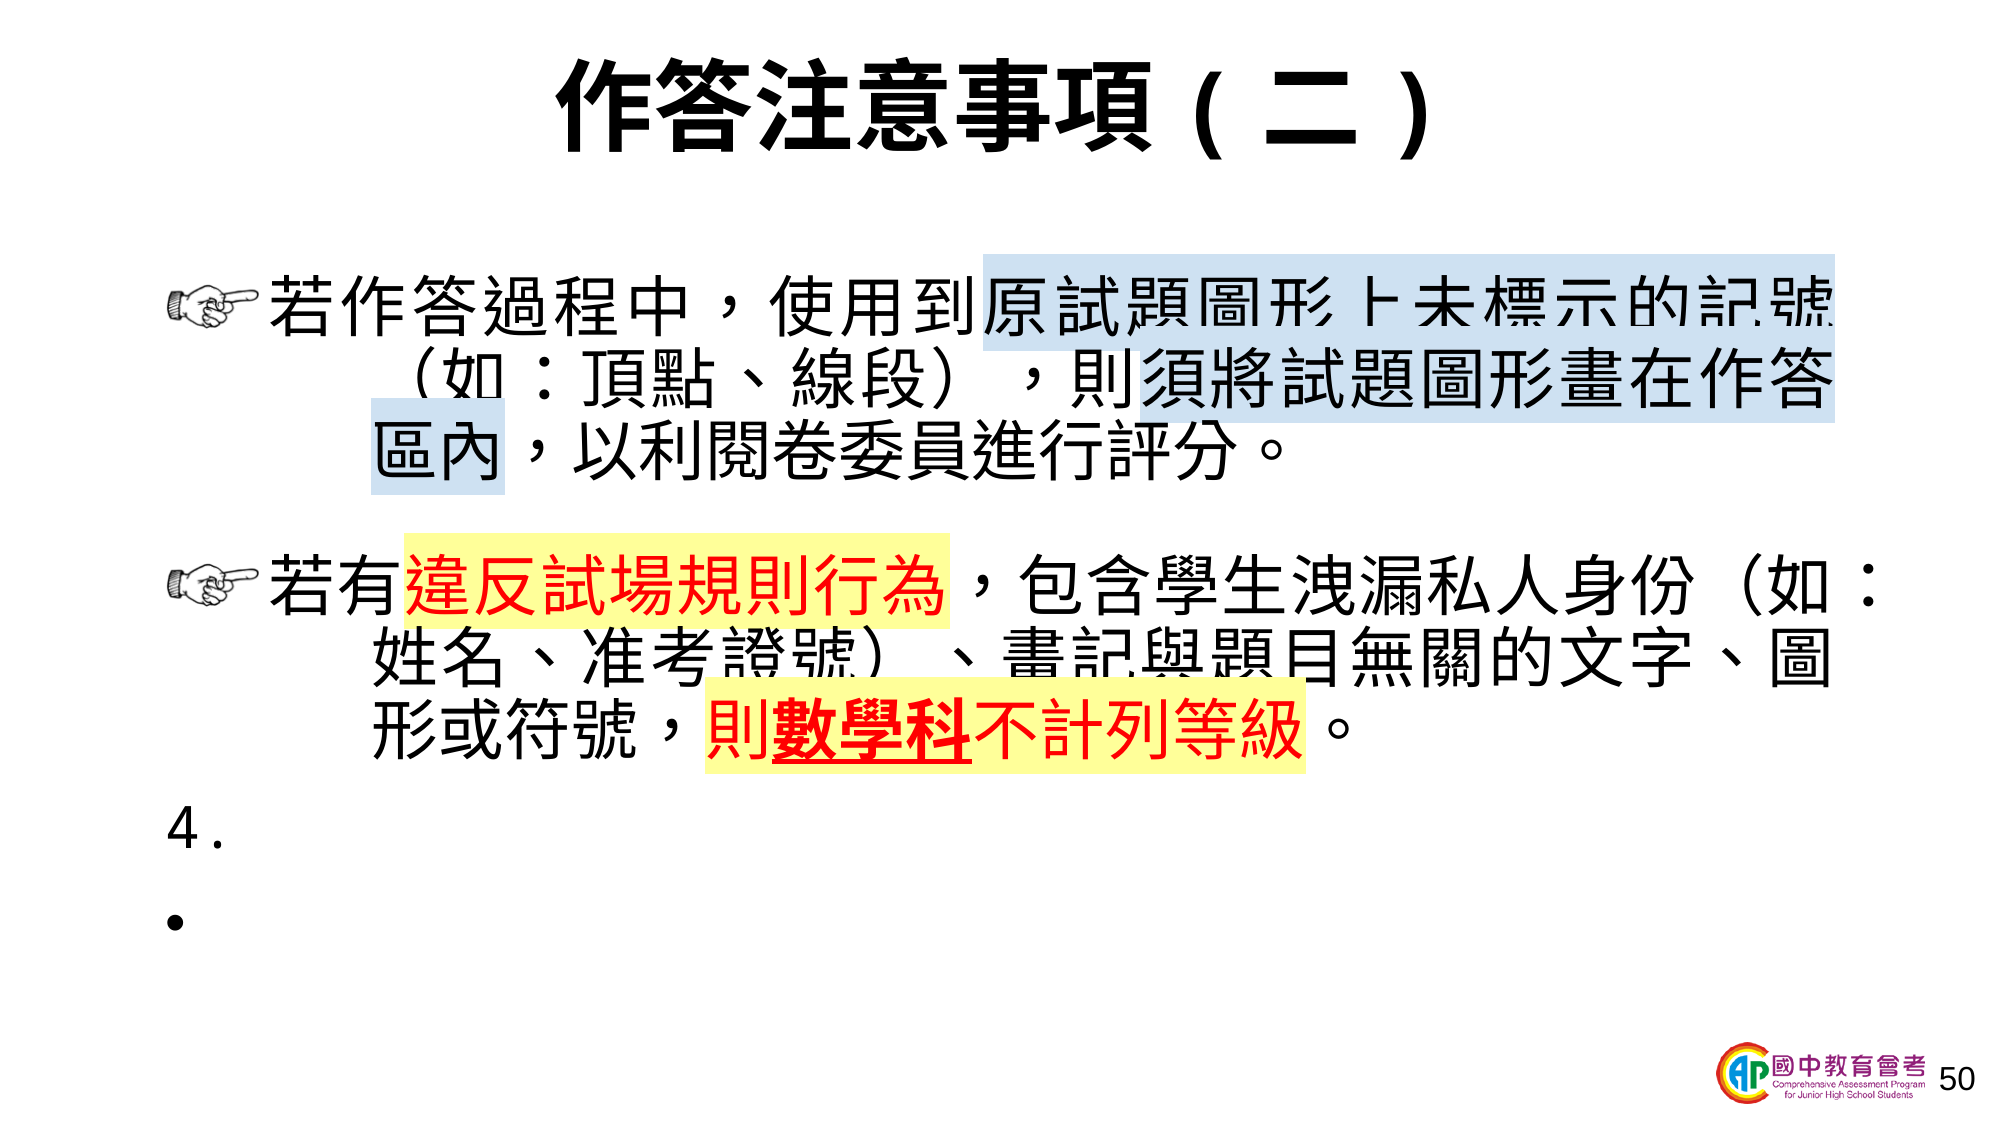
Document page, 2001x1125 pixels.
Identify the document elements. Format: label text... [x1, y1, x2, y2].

title 作答注意事項(二) [137, 2, 1863, 220]
text_box 50 [1923, 1047, 2000, 1108]
list 若作答過程中，使用到原試題圖形上未標示的記號（如：頂點、線段），則須將試題圖形畫在作答區內，以利閱卷委員進行評分。 若有違反試場規則行為，包含學生洩漏私人身份（如：姓名、准考證號）、畫記與題目無關的文字、圖形或符號，則數學科不計列等級。 [150, 266, 1851, 1009]
